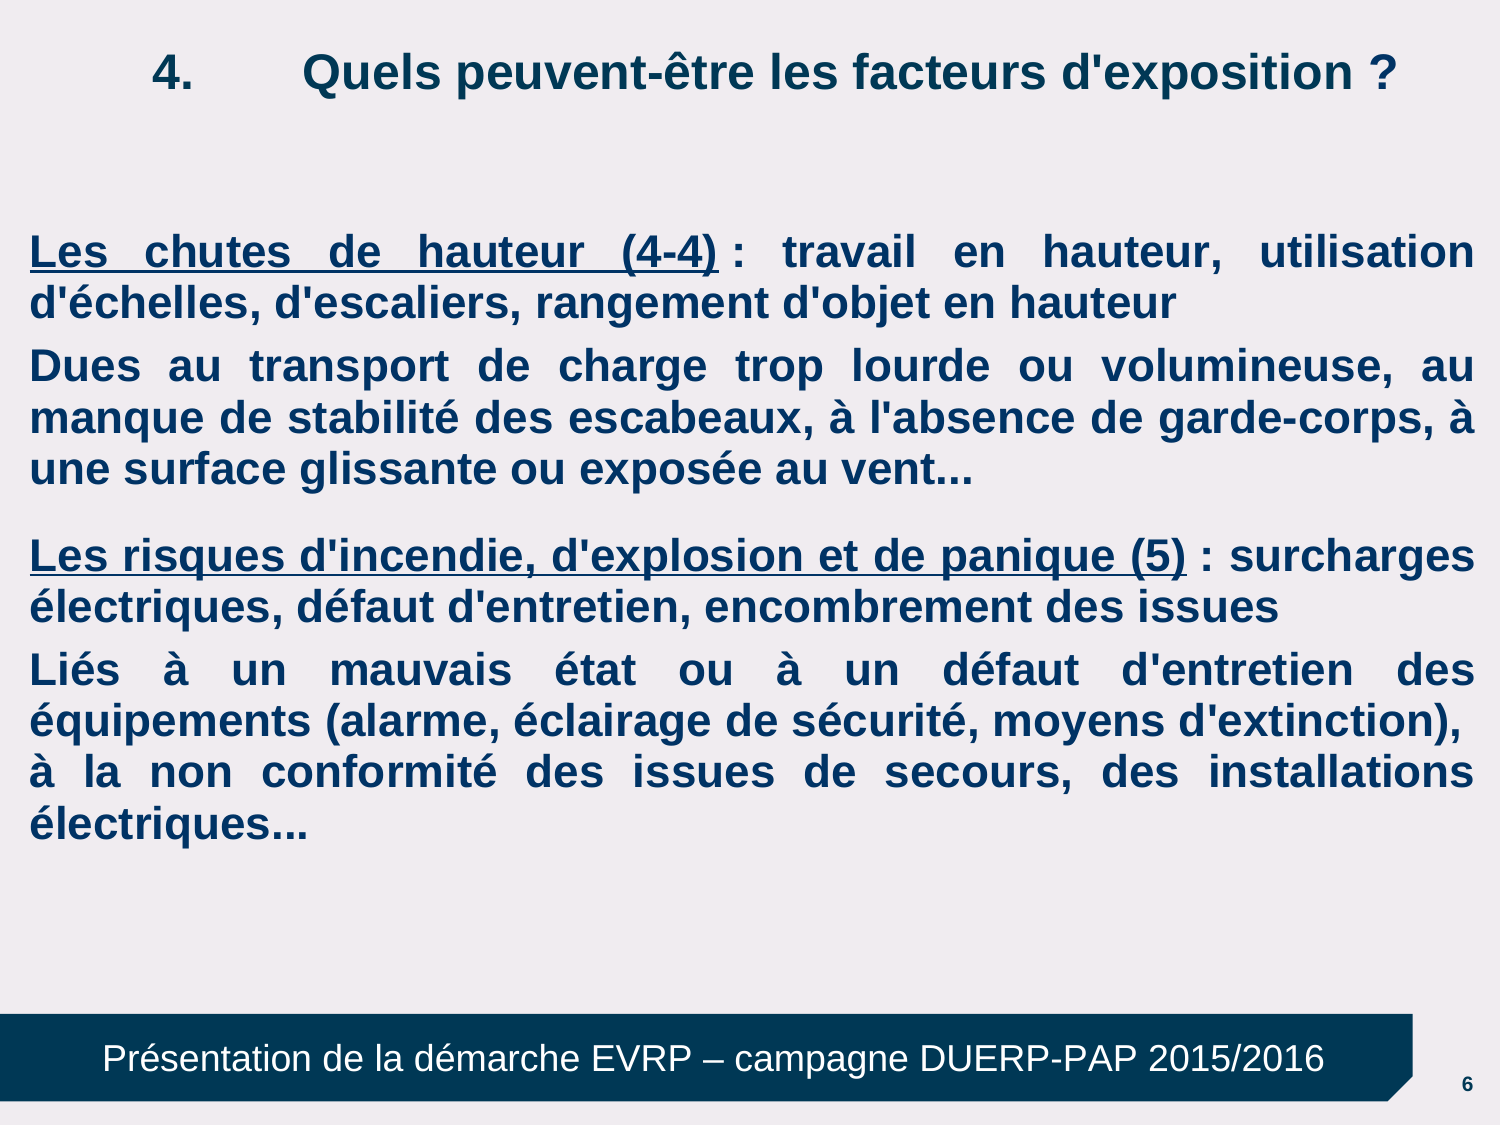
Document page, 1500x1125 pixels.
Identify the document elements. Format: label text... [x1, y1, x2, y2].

list Les chutes de hauteur (4-4) : travail en hauteur, utilisation d'échelles, d'escaliers, rangement d'objet en hauteur Dues au transport de charge trop lourde ou volumineuse, au manque de stabilité des escabeaux, à l'absence de garde-corps, à une surface glissante ou exposée au vent... Les risques d'incendie, d'explosion et de panique (5) : surcharges électriques, défaut d'entretien, encombrement des issues Liés à un mauvais état ou à un défaut d'entretien des équipements (alarme, éclairage de sécurité, moyens d'extinction), à la non conformité des issues de secours, des installations électriques... [29, 147, 1477, 920]
title 4. Quels peuvent-être les facteurs d'exposition ? [118, 29, 1434, 119]
